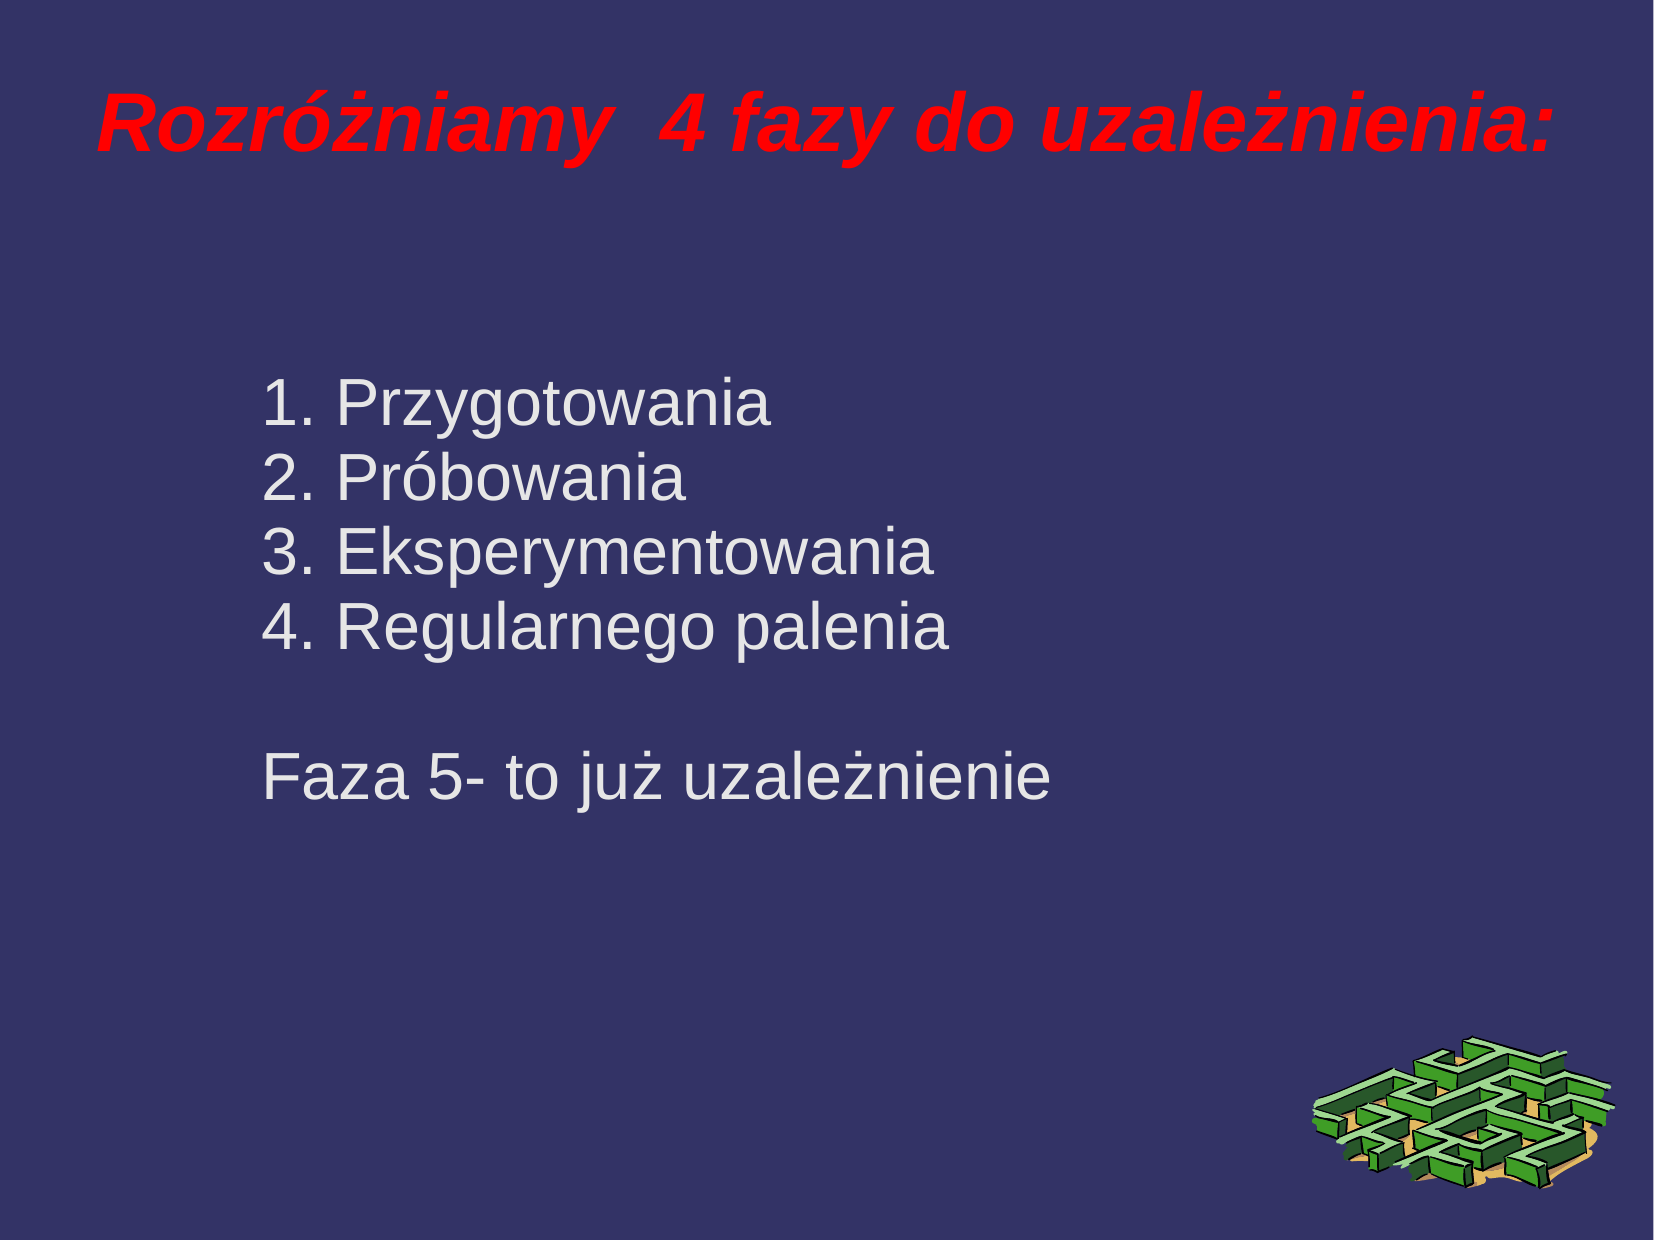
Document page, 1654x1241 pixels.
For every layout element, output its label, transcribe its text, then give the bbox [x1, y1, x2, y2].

title Rozróżniamy 4 fazy do uzależnienia: [96, 19, 1559, 227]
list 1. Przygotowania 2. Próbowania 3. Eksperymentowania 4. Regularnego palenia Faza 5- to już uzależnienie [178, 364, 1570, 1147]
